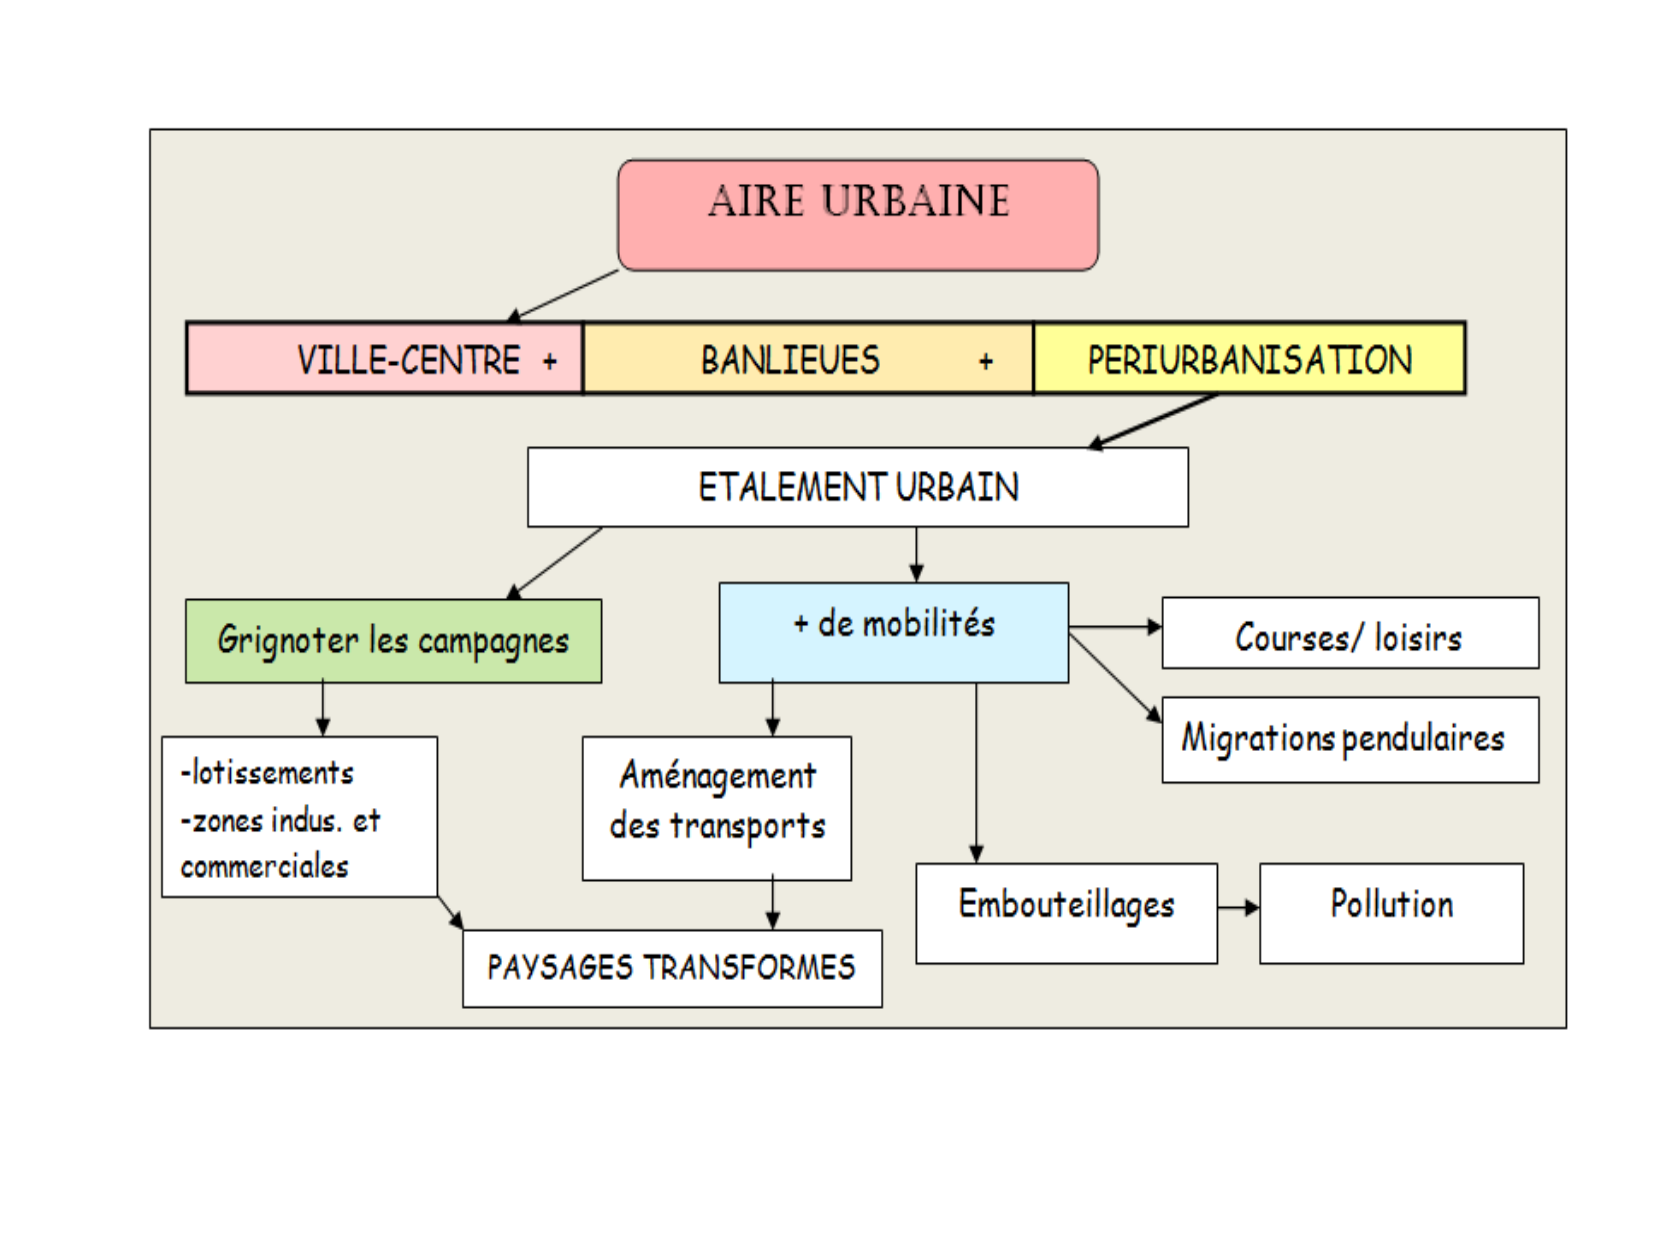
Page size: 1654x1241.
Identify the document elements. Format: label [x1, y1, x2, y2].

picture [129, 106, 1583, 1063]
